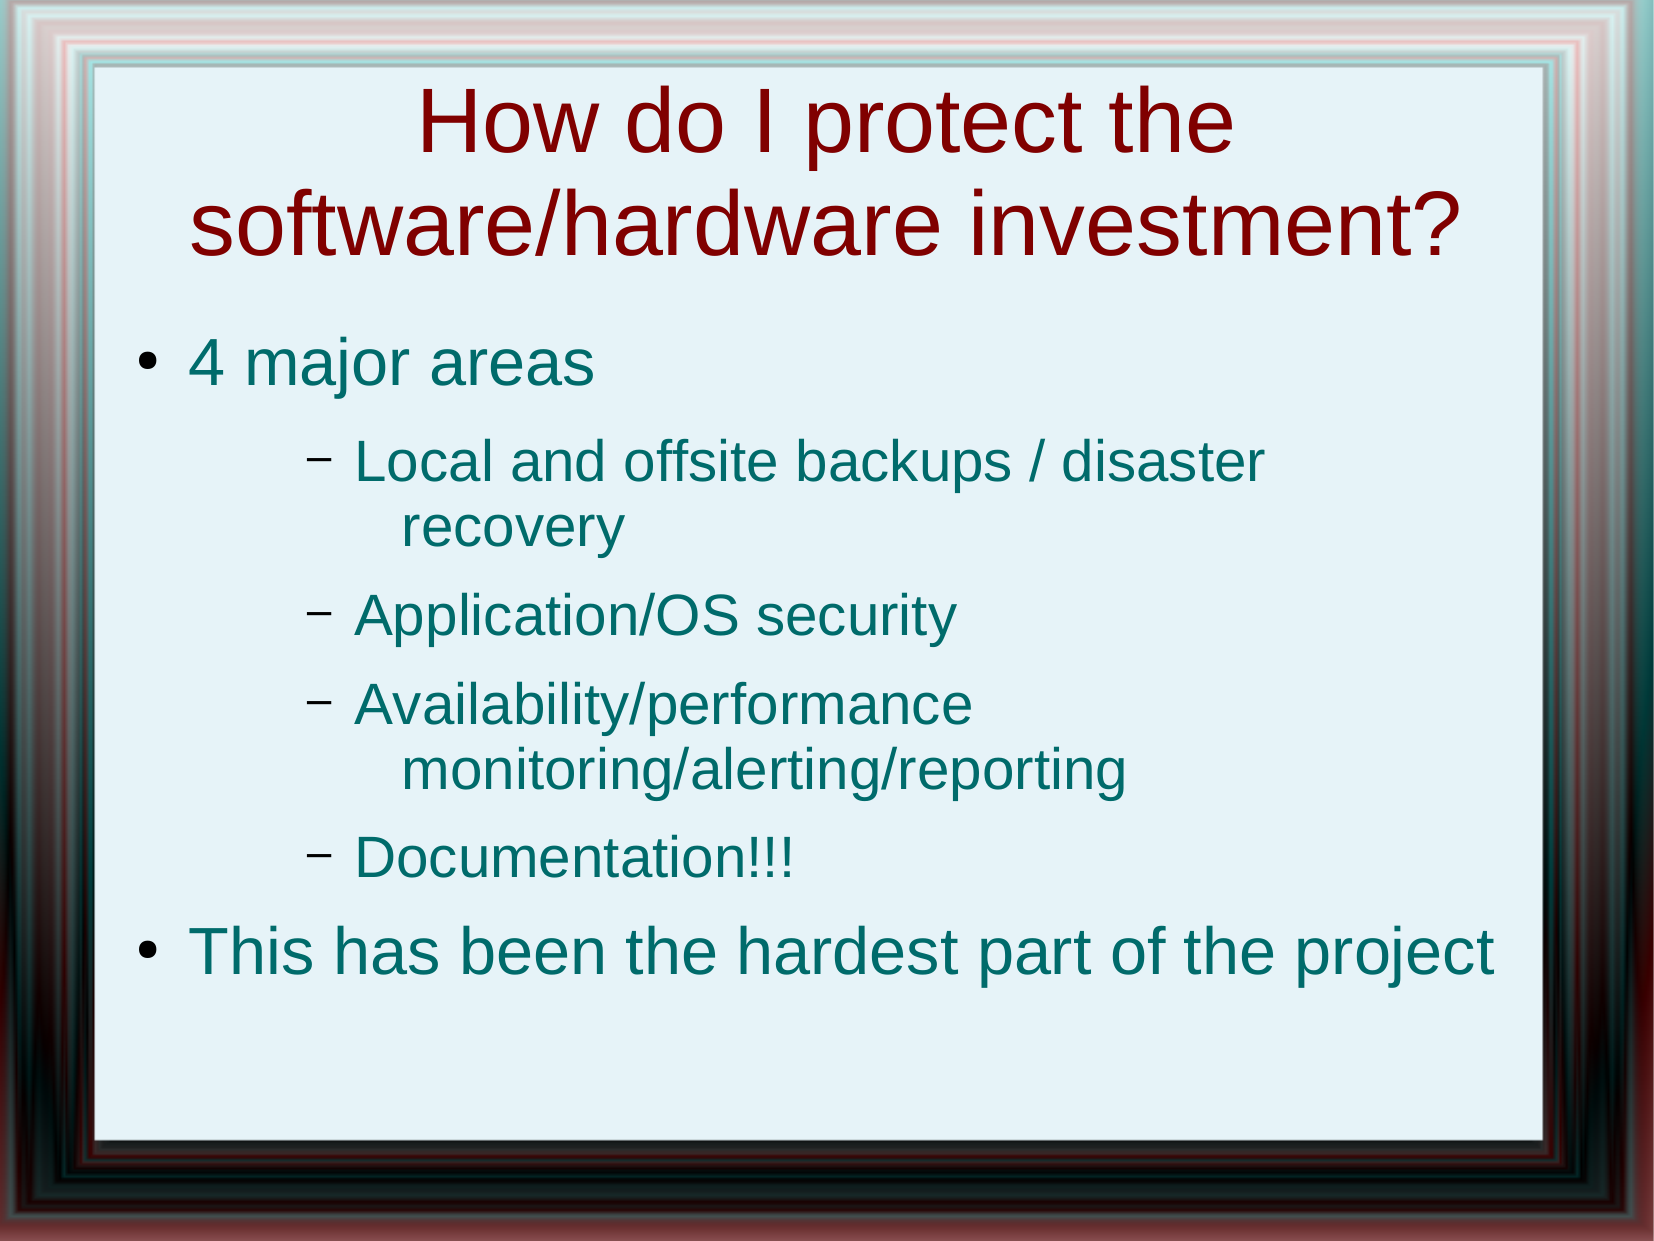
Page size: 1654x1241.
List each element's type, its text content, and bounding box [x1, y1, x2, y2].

picture [0, 0, 1654, 1241]
list 4 major areas Local and offsite backups / disaster recovery Application/OS security Availability/performance monitoring/alerting/reporting Documentation!!! This has been the hardest part of the project [118, 324, 1506, 1129]
title How do I protect the software/hardware investment? [118, 69, 1536, 276]
